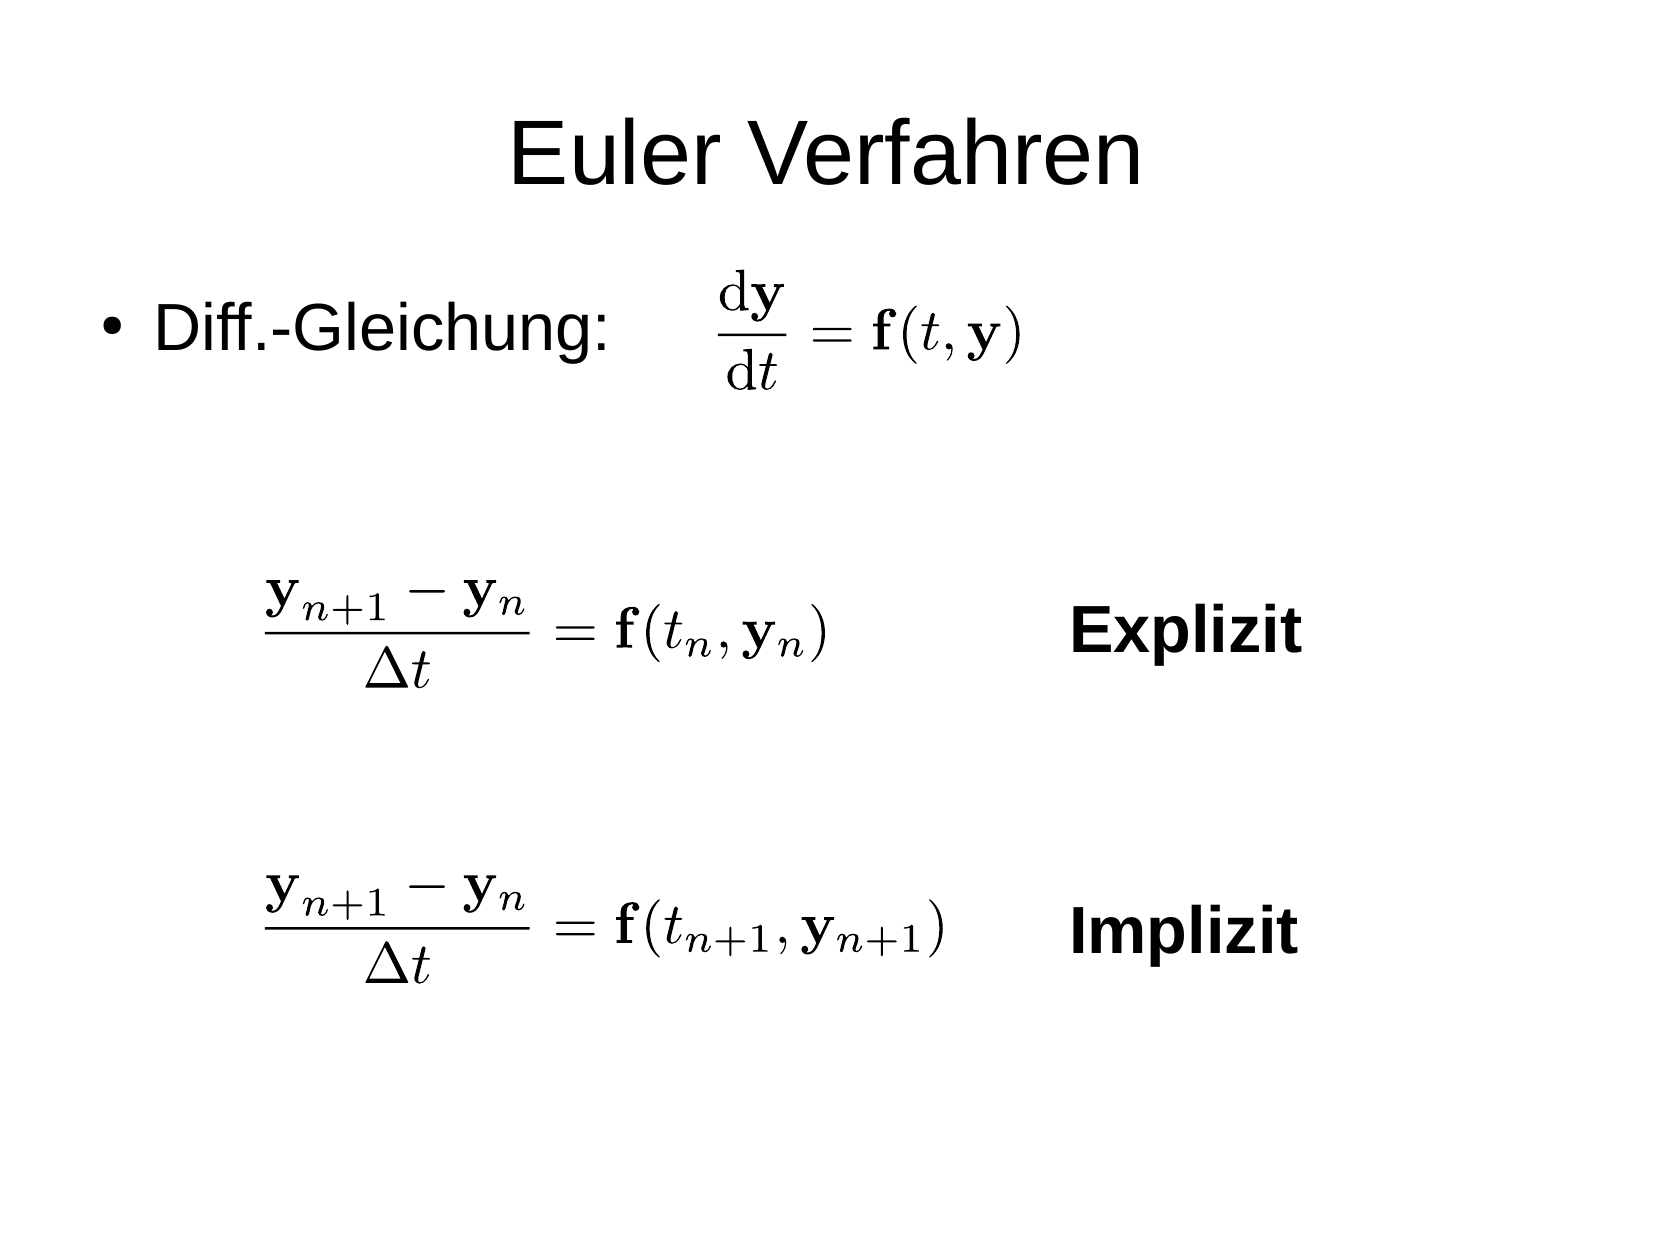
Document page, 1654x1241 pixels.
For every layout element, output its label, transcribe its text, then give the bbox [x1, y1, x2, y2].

text_box [264, 572, 831, 689]
title Euler Verfahren [82, 49, 1571, 257]
text_box [264, 867, 949, 984]
text_box Implizit [1054, 885, 1314, 976]
text_box Explizit [1054, 584, 1318, 674]
text_box [717, 269, 1026, 390]
list Diff.-Gleichung: [82, 290, 1571, 1094]
